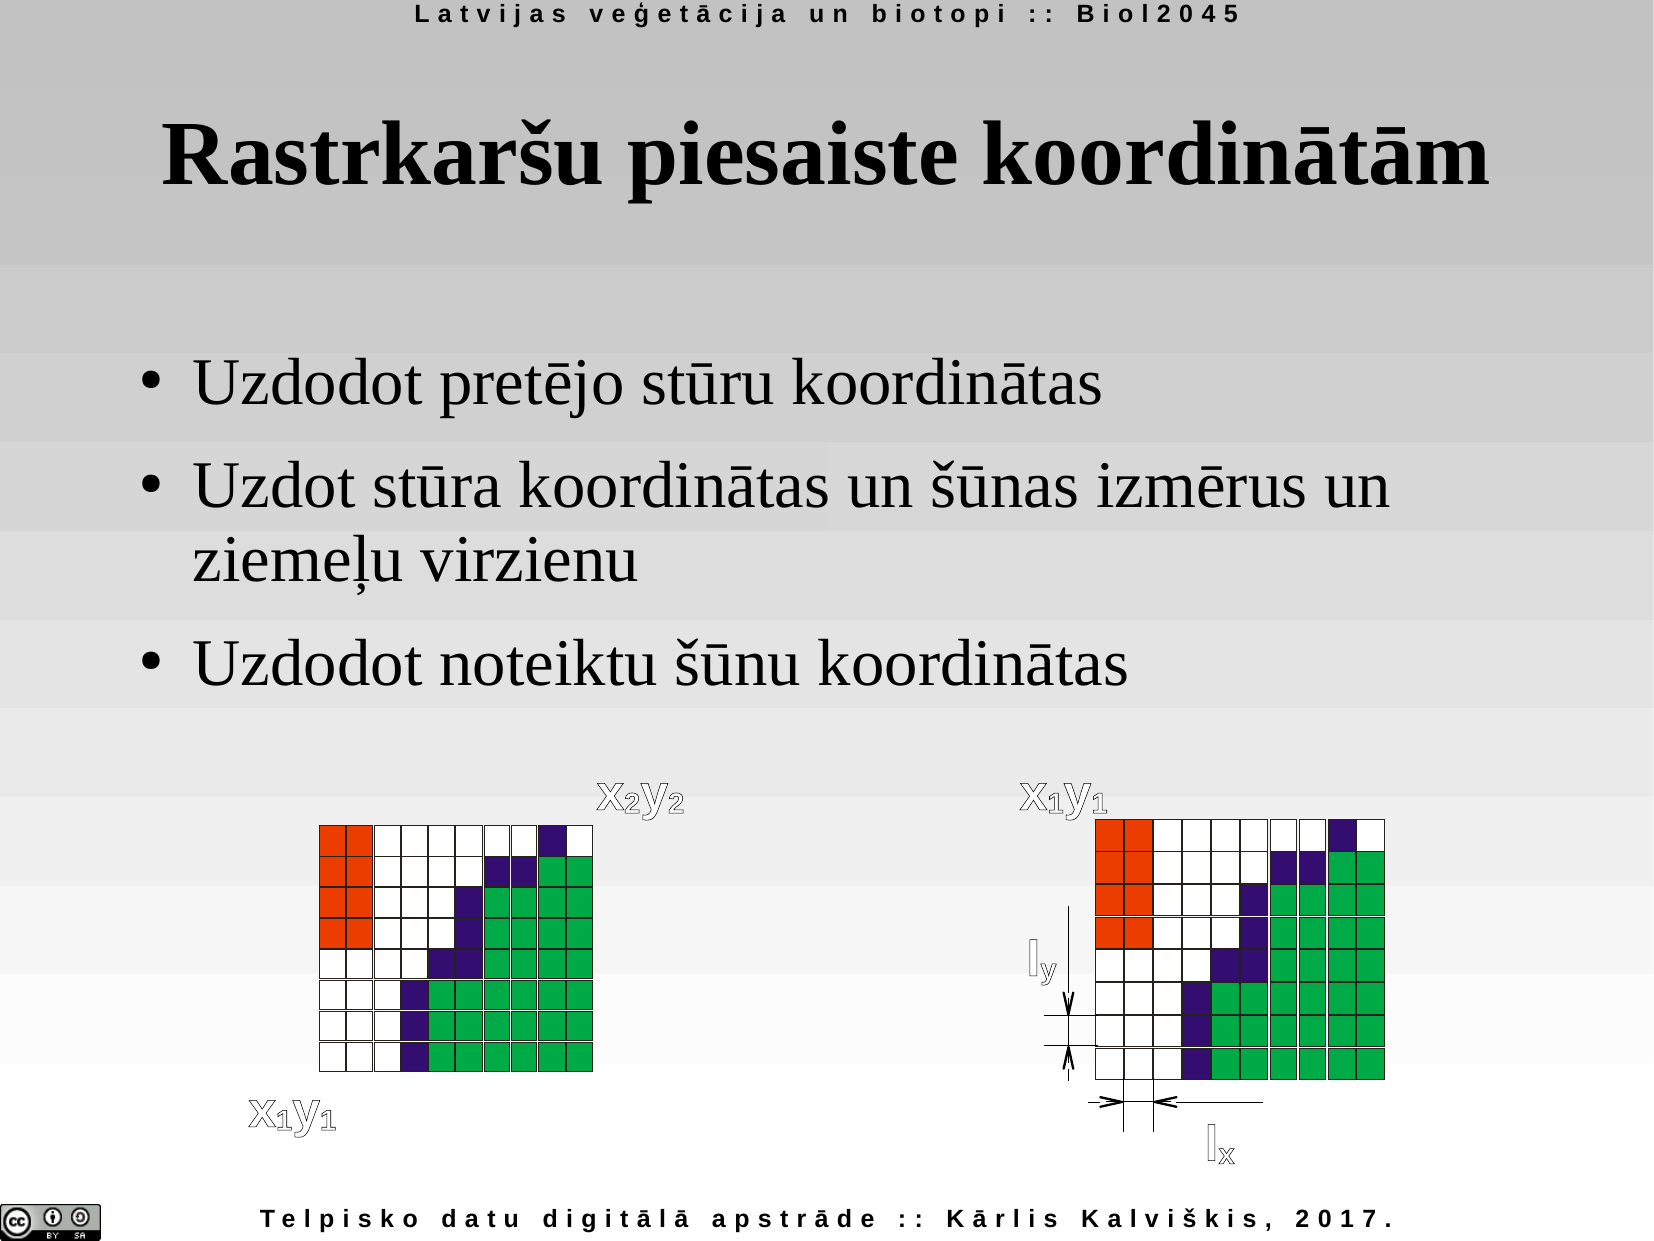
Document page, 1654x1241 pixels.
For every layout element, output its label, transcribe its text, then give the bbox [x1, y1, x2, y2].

text_box [539, 1012, 565, 1040]
text_box [1096, 1016, 1123, 1046]
text_box [320, 981, 345, 1009]
text_box [1329, 1016, 1355, 1046]
text_box [402, 888, 427, 917]
text_box [512, 919, 536, 948]
text_box [402, 826, 427, 856]
text_box [1357, 950, 1384, 981]
text_box [402, 919, 427, 948]
text_box [456, 1043, 482, 1071]
text_box [402, 1043, 427, 1071]
text_box [485, 888, 509, 917]
text_box [456, 950, 482, 978]
text_box [1357, 852, 1384, 883]
text_box [1329, 885, 1355, 915]
text_box [402, 950, 427, 978]
text_box x1y1 [1019, 756, 1108, 829]
text_box [1212, 983, 1239, 1014]
text_box [429, 1043, 454, 1071]
text_box x2y2 [596, 756, 685, 829]
text_box [1125, 950, 1152, 981]
text_box [1241, 950, 1267, 981]
text_box [1125, 1016, 1152, 1046]
text_box [539, 981, 565, 1009]
text_box [347, 1012, 372, 1040]
text_box [402, 1012, 427, 1040]
text_box [1329, 918, 1355, 948]
text_box [456, 1012, 482, 1040]
text_box [1096, 950, 1123, 981]
text_box [1154, 1016, 1181, 1046]
text_box [567, 981, 592, 1009]
text_box [1183, 852, 1210, 883]
text_box [375, 857, 400, 886]
text_box [1241, 820, 1267, 851]
text_box [1212, 820, 1239, 851]
text_box [320, 1012, 345, 1040]
text_box [1271, 885, 1296, 915]
title Rastrkaršu piesaiste koordinātām [121, 102, 1534, 311]
text_box [1329, 820, 1355, 851]
text_box [1154, 983, 1181, 1014]
text_box [567, 950, 592, 978]
text_box [485, 1012, 509, 1040]
text_box [1300, 885, 1325, 915]
text_box [512, 1012, 536, 1040]
text_box [512, 826, 536, 856]
text_box [1271, 1016, 1296, 1046]
text_box [512, 1043, 536, 1071]
text_box [1271, 852, 1296, 883]
text_box [1300, 983, 1325, 1014]
text_box [1212, 1049, 1239, 1079]
text_box [512, 950, 536, 978]
text_box [485, 826, 509, 856]
text_box [320, 826, 345, 856]
text_box [1357, 1049, 1384, 1079]
text_box [1125, 983, 1152, 1014]
text_box [347, 888, 372, 917]
text_box [1241, 1016, 1267, 1046]
text_box [1212, 918, 1239, 948]
text_box [1125, 1049, 1152, 1079]
text_box [1096, 852, 1123, 883]
text_box [1212, 950, 1239, 981]
text_box [1300, 852, 1325, 883]
text_box [539, 888, 565, 917]
text_box [1154, 1049, 1181, 1079]
text_box [567, 919, 592, 948]
text_box [1096, 885, 1123, 915]
text_box [1357, 885, 1384, 915]
text_box [567, 826, 592, 856]
text_box [539, 919, 565, 948]
text_box [1241, 918, 1267, 948]
text_box [429, 981, 454, 1009]
text_box [1271, 820, 1296, 851]
text_box [456, 919, 482, 948]
text_box [539, 826, 565, 856]
text_box [402, 857, 427, 886]
text_box [512, 857, 536, 886]
text_box [1271, 983, 1296, 1014]
text_box [1125, 820, 1152, 851]
text_box [1125, 918, 1152, 948]
text_box [1241, 852, 1267, 883]
text_box [1271, 918, 1296, 948]
text_box [1300, 918, 1325, 948]
text_box [1154, 885, 1181, 915]
text_box [1300, 1049, 1325, 1079]
text_box x1y1 [248, 1073, 337, 1146]
list Uzdodot pretējo stūru koordinātas Uzdot stūra koordinātas un šūnas izmērus un ziemeļu virzienu Uzdodot noteiktu šūnu koordinātas [121, 344, 1534, 1127]
text_box [375, 1043, 400, 1071]
text_box [1300, 950, 1325, 981]
text_box [1154, 820, 1181, 851]
text_box [1329, 852, 1355, 883]
text_box [1183, 820, 1210, 851]
text_box [429, 919, 454, 948]
text_box [375, 888, 400, 917]
text_box [539, 950, 565, 978]
text_box [485, 950, 509, 978]
text_box [429, 826, 454, 856]
text_box [1329, 1049, 1355, 1079]
text_box [1096, 1049, 1123, 1079]
text_box [320, 888, 345, 917]
text_box [1154, 950, 1181, 981]
text_box [1183, 1049, 1210, 1079]
text_box [1154, 918, 1181, 948]
text_box [347, 857, 372, 886]
text_box [1183, 950, 1210, 981]
text_box [1096, 983, 1123, 1014]
text_box [1329, 983, 1355, 1014]
picture [0, 0, 1654, 1241]
text_box [1357, 983, 1384, 1014]
text_box [512, 981, 536, 1009]
text_box [320, 919, 345, 948]
text_box [456, 826, 482, 856]
text_box [375, 1012, 400, 1040]
text_box lx [1204, 1107, 1235, 1180]
text_box [1154, 852, 1181, 883]
text_box [567, 888, 592, 917]
text_box [1183, 983, 1210, 1014]
text_box [1271, 950, 1296, 981]
text_box [1241, 983, 1267, 1014]
text_box [347, 950, 372, 978]
text_box [1271, 1049, 1296, 1079]
text_box [1212, 1016, 1239, 1046]
text_box [347, 1043, 372, 1071]
text_box [375, 919, 400, 948]
text_box [485, 919, 509, 948]
text_box [1300, 1016, 1325, 1046]
text_box [320, 950, 345, 978]
text_box [1125, 852, 1152, 883]
text_box [402, 981, 427, 1009]
text_box [1125, 885, 1152, 915]
text_box [1300, 820, 1325, 851]
text_box [1357, 918, 1384, 948]
text_box [1329, 950, 1355, 981]
text_box [429, 888, 454, 917]
text_box [375, 950, 400, 978]
text_box [567, 857, 592, 886]
text_box [320, 1043, 345, 1071]
text_box [456, 888, 482, 917]
text_box [1241, 1049, 1267, 1079]
text_box [1212, 885, 1239, 915]
text_box [429, 1012, 454, 1040]
text_box [320, 857, 345, 886]
text_box [539, 857, 565, 886]
text_box [512, 888, 536, 917]
text_box [539, 1043, 565, 1071]
text_box [485, 1043, 509, 1071]
text_box [1096, 820, 1123, 851]
text_box [456, 857, 482, 886]
text_box [375, 981, 400, 1009]
text_box [1357, 1016, 1384, 1046]
text_box [1183, 885, 1210, 915]
text_box [1183, 1016, 1210, 1046]
text_box [1241, 885, 1267, 915]
text_box [347, 981, 372, 1009]
text_box [347, 919, 372, 948]
text_box [567, 1043, 592, 1071]
text_box [429, 950, 454, 978]
text_box [1357, 820, 1384, 851]
text_box [1212, 852, 1239, 883]
text_box [485, 981, 509, 1009]
text_box [375, 826, 400, 856]
text_box [1183, 918, 1210, 948]
text_box ly [1026, 922, 1057, 995]
text_box [1096, 918, 1123, 948]
text_box [567, 1012, 592, 1040]
text_box [429, 857, 454, 886]
text_box [347, 826, 372, 856]
text_box [485, 857, 509, 886]
text_box [456, 981, 482, 1009]
